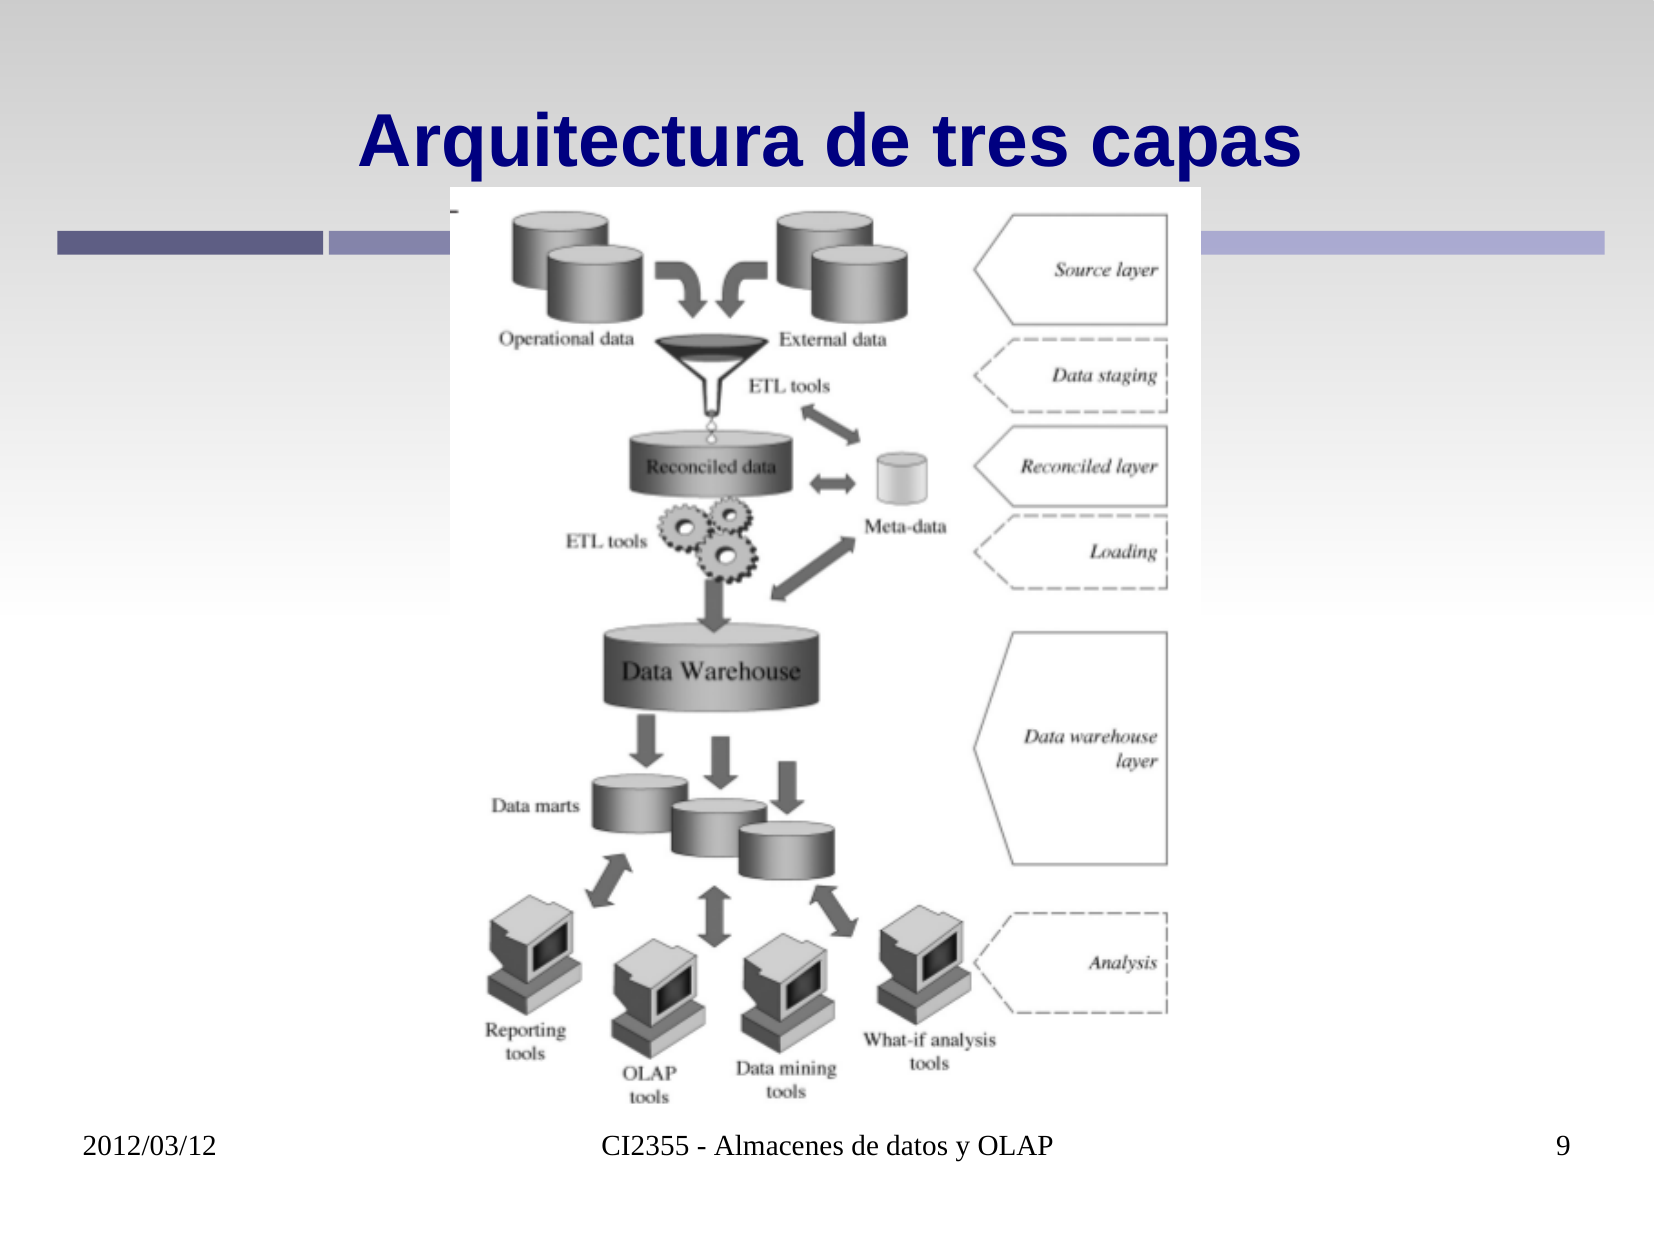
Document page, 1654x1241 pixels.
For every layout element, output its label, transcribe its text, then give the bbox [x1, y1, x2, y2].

picture [450, 187, 1201, 1126]
title Arquitectura de tres capas [86, 55, 1576, 226]
